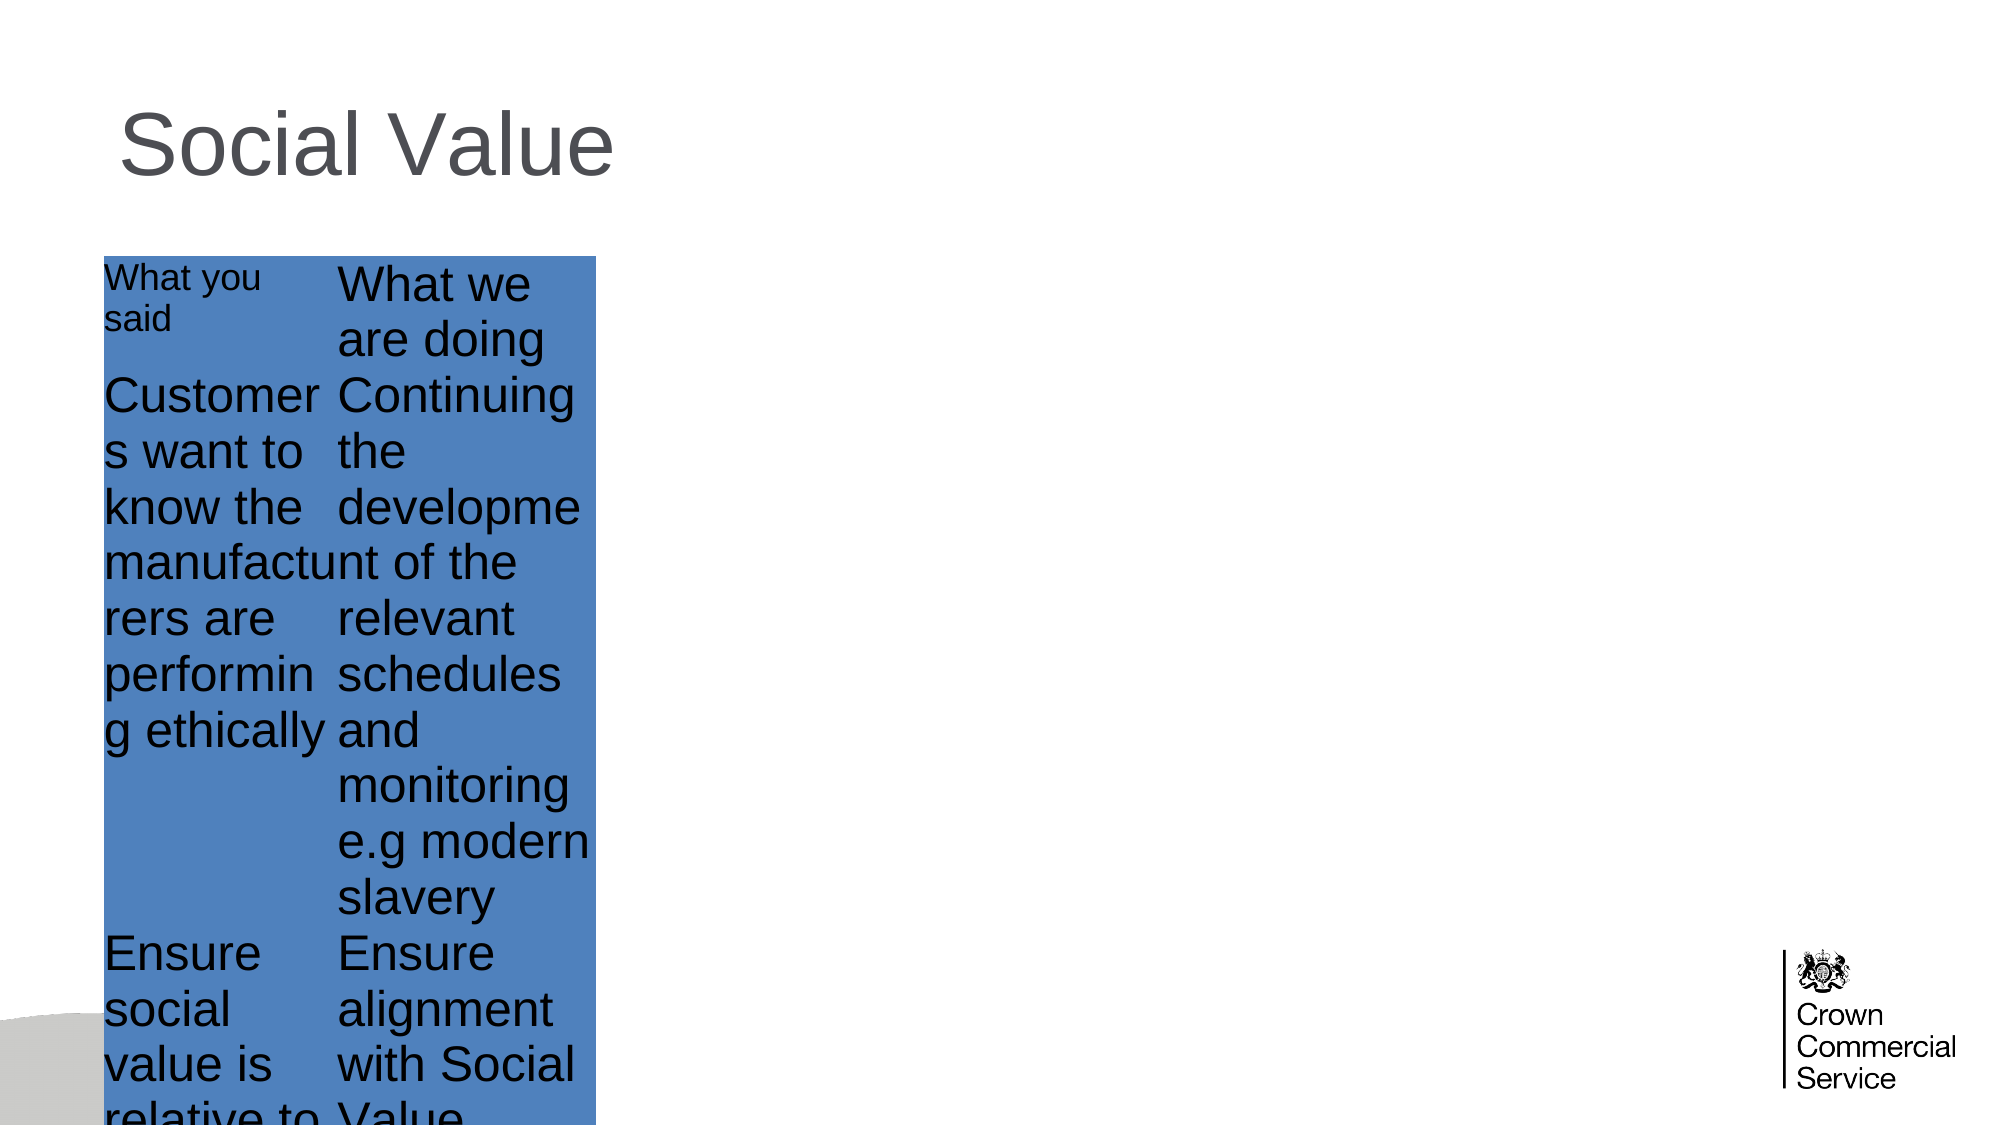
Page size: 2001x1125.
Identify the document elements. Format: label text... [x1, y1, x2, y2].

table_cell Customers want to know the manufacturers are performing ethically [104, 367, 337, 925]
table_header What you said [104, 256, 337, 367]
table_cell Ensure alignment with Social Value PPN’s with clear guidance to customer [337, 925, 596, 1125]
table_cell Continuing the development of the relevant schedules and monitoring e.g modern slavery [337, 367, 596, 925]
table_header What we are doing [337, 256, 596, 367]
table_cell Ensure social value is relative to call off value [104, 925, 337, 1125]
title Social Value [103, 70, 1897, 210]
